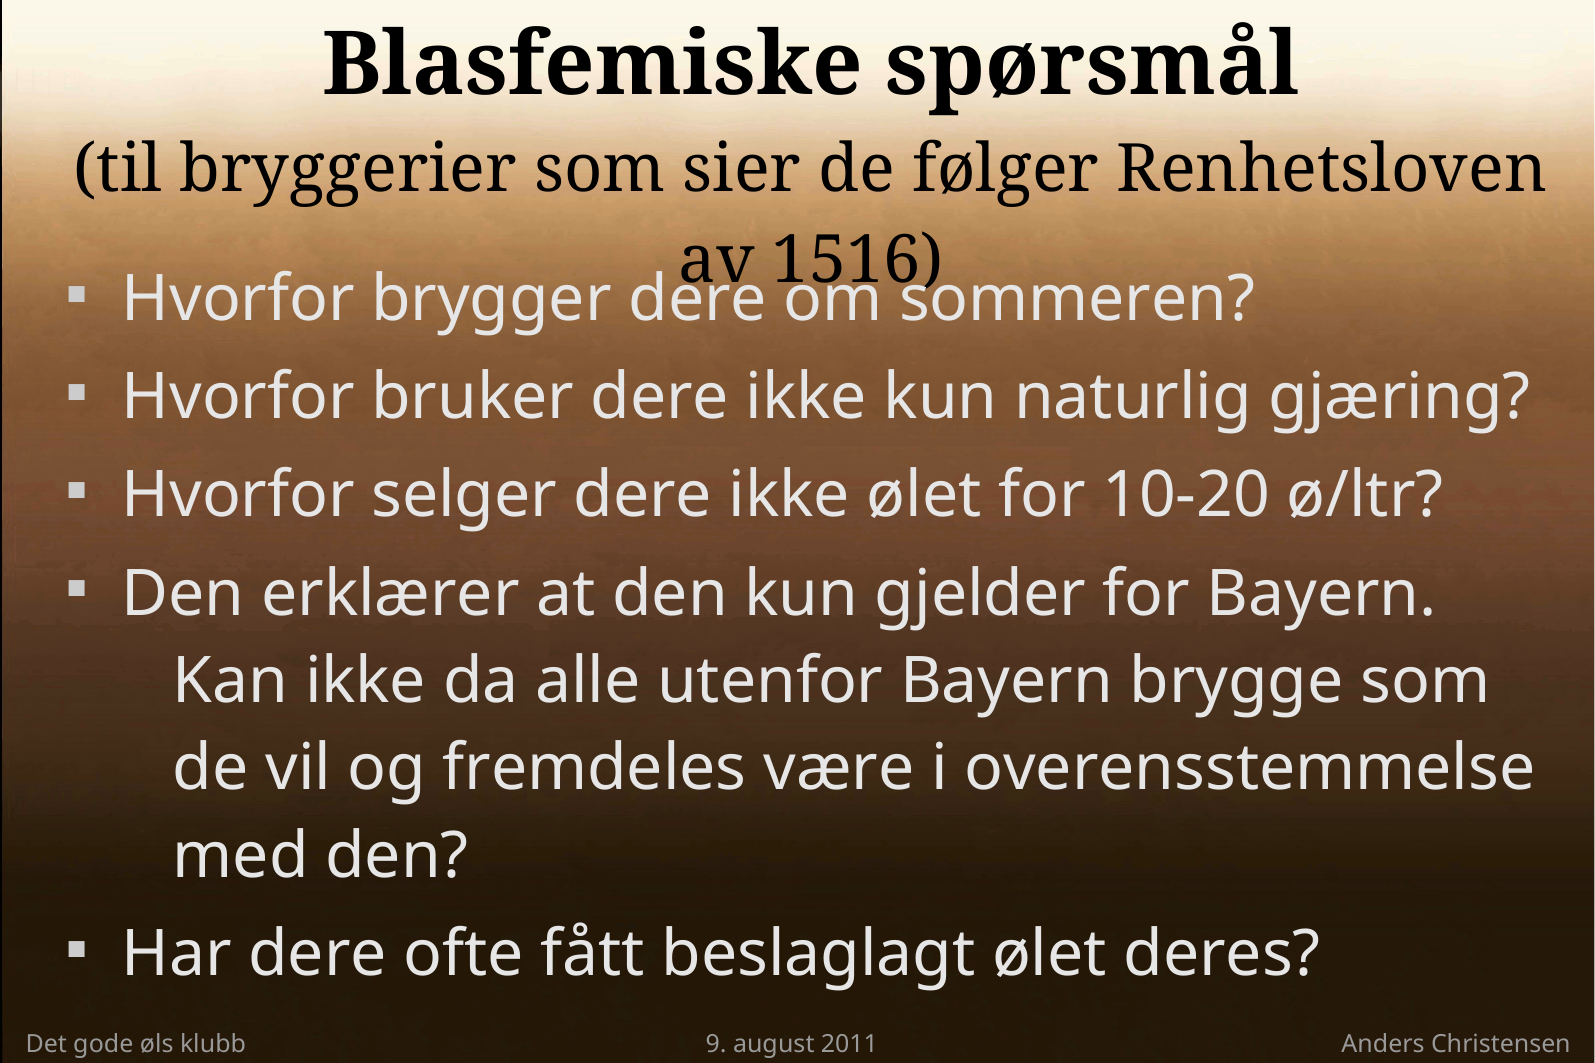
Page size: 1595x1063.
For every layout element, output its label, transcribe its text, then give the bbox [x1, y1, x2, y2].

picture [0, 0, 1595, 1063]
title Blasfemiske spørsmål (til bryggerier som sier de følger Renhetsloven av 1516) [48, 0, 1574, 220]
list Hvorfor brygger dere om sommeren? Hvorfor bruker dere ikke kun naturlig gjæring? Hvorfor selger dere ikke ølet for 10-20 ø/ltr? Den erklærer at den kun gjelder for Bayern. Kan ikke da alle utenfor Bayern brygge som de vil og fremdeles være i overensstemmelse med den? Har dere ofte fått beslaglagt ølet deres? [33, 251, 1552, 954]
